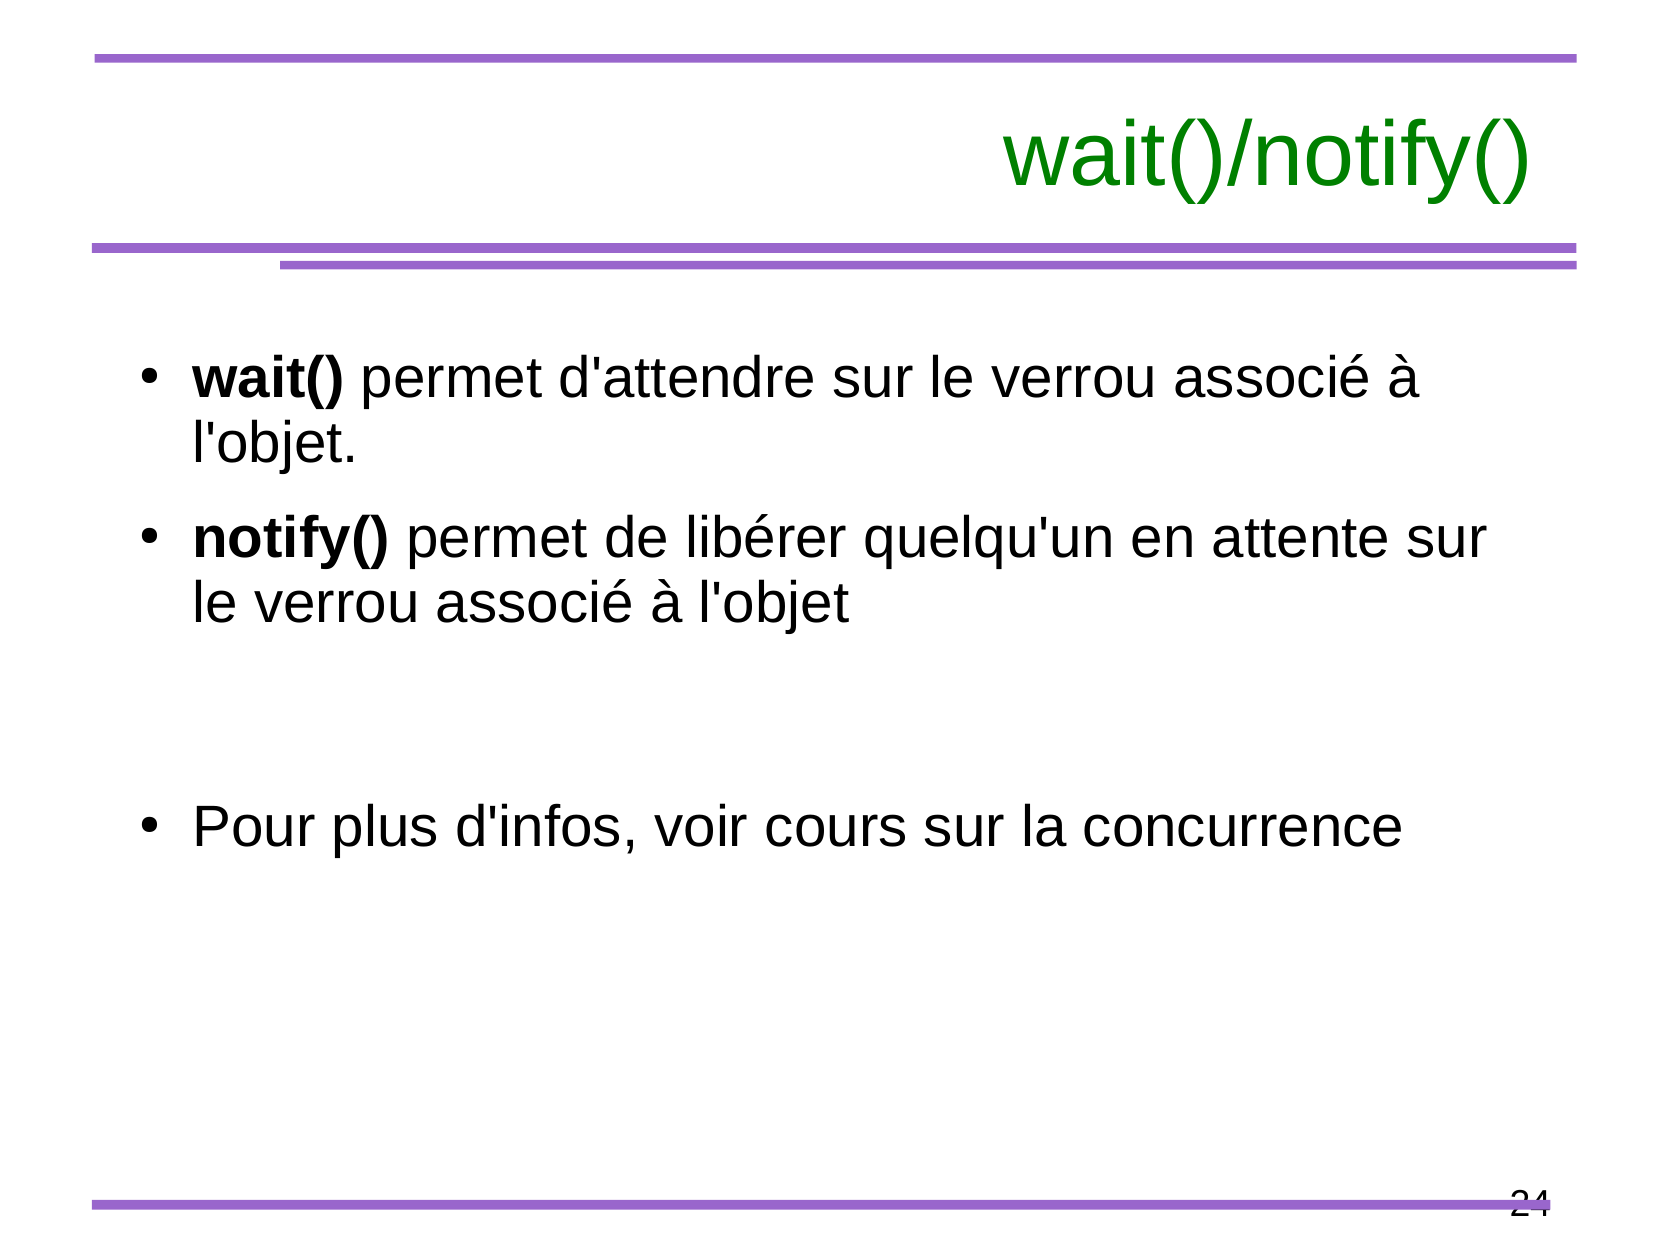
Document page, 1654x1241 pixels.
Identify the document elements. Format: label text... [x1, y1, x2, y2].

title wait()/notify() [121, 49, 1534, 257]
list wait() permet d'attendre sur le verrou associé à l'objet. notify() permet de libérer quelqu'un en attente sur le verrou associé à l'objet Pour plus d'infos, voir cours sur la concurrence [121, 344, 1534, 1127]
